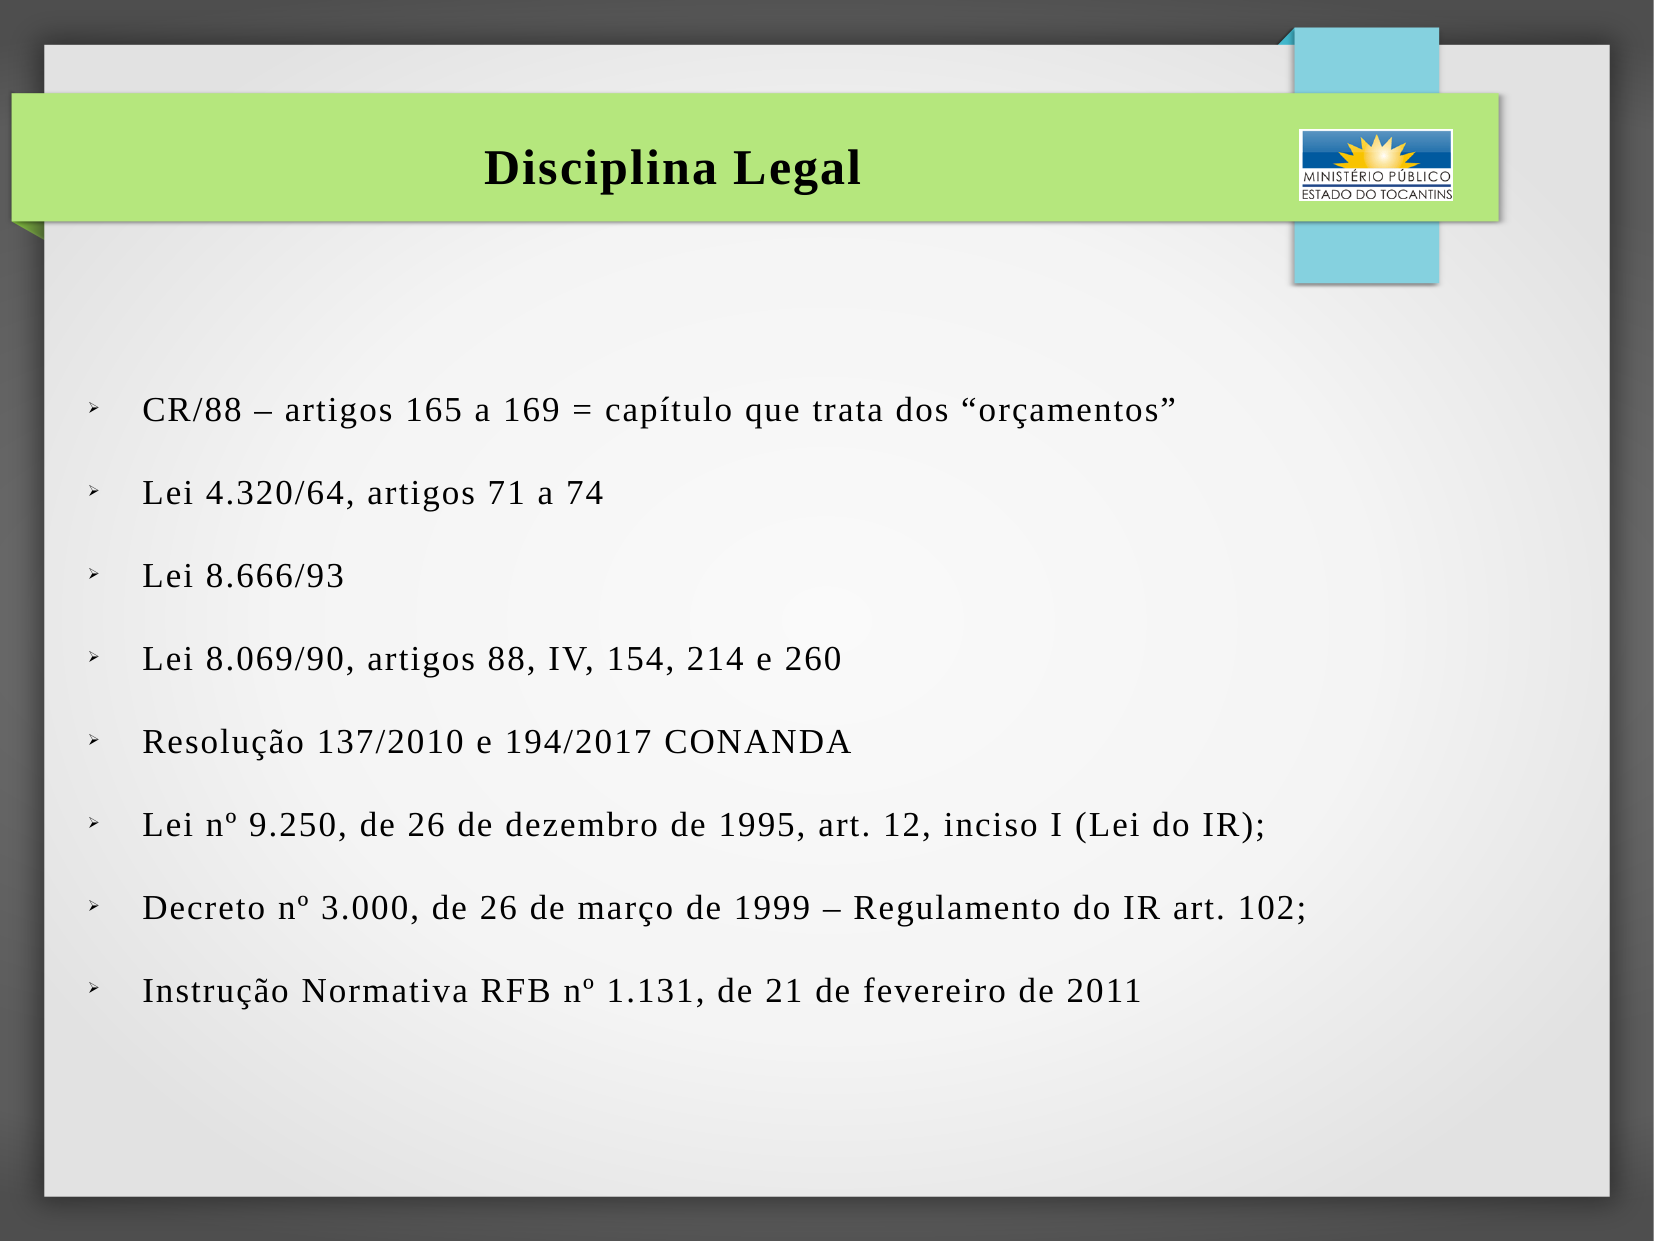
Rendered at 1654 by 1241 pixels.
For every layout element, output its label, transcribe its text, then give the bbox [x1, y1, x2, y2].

picture [0, 0, 1654, 1241]
title Disciplina Legal [82, 94, 1264, 213]
list CR/88 – artigos 165 a 169 = capítulo que trata dos “orçamentos” Lei 4.320/64, artigos 71 a 74 Lei 8.666/93 Lei 8.069/90, artigos 88, IV, 154, 214 e 260 Resolução 137/2010 e 194/2017 CONANDA Lei nº 9.250, de 26 de dezembro de 1995, art. 12, inciso I (Lei do IR); Decreto nº 3.000, de 26 de março de 1999 – Regulamento do IR art. 102; Instrução Normativa RFB nº 1.131, de 21 de fevereiro de 2011 [82, 295, 1571, 1015]
